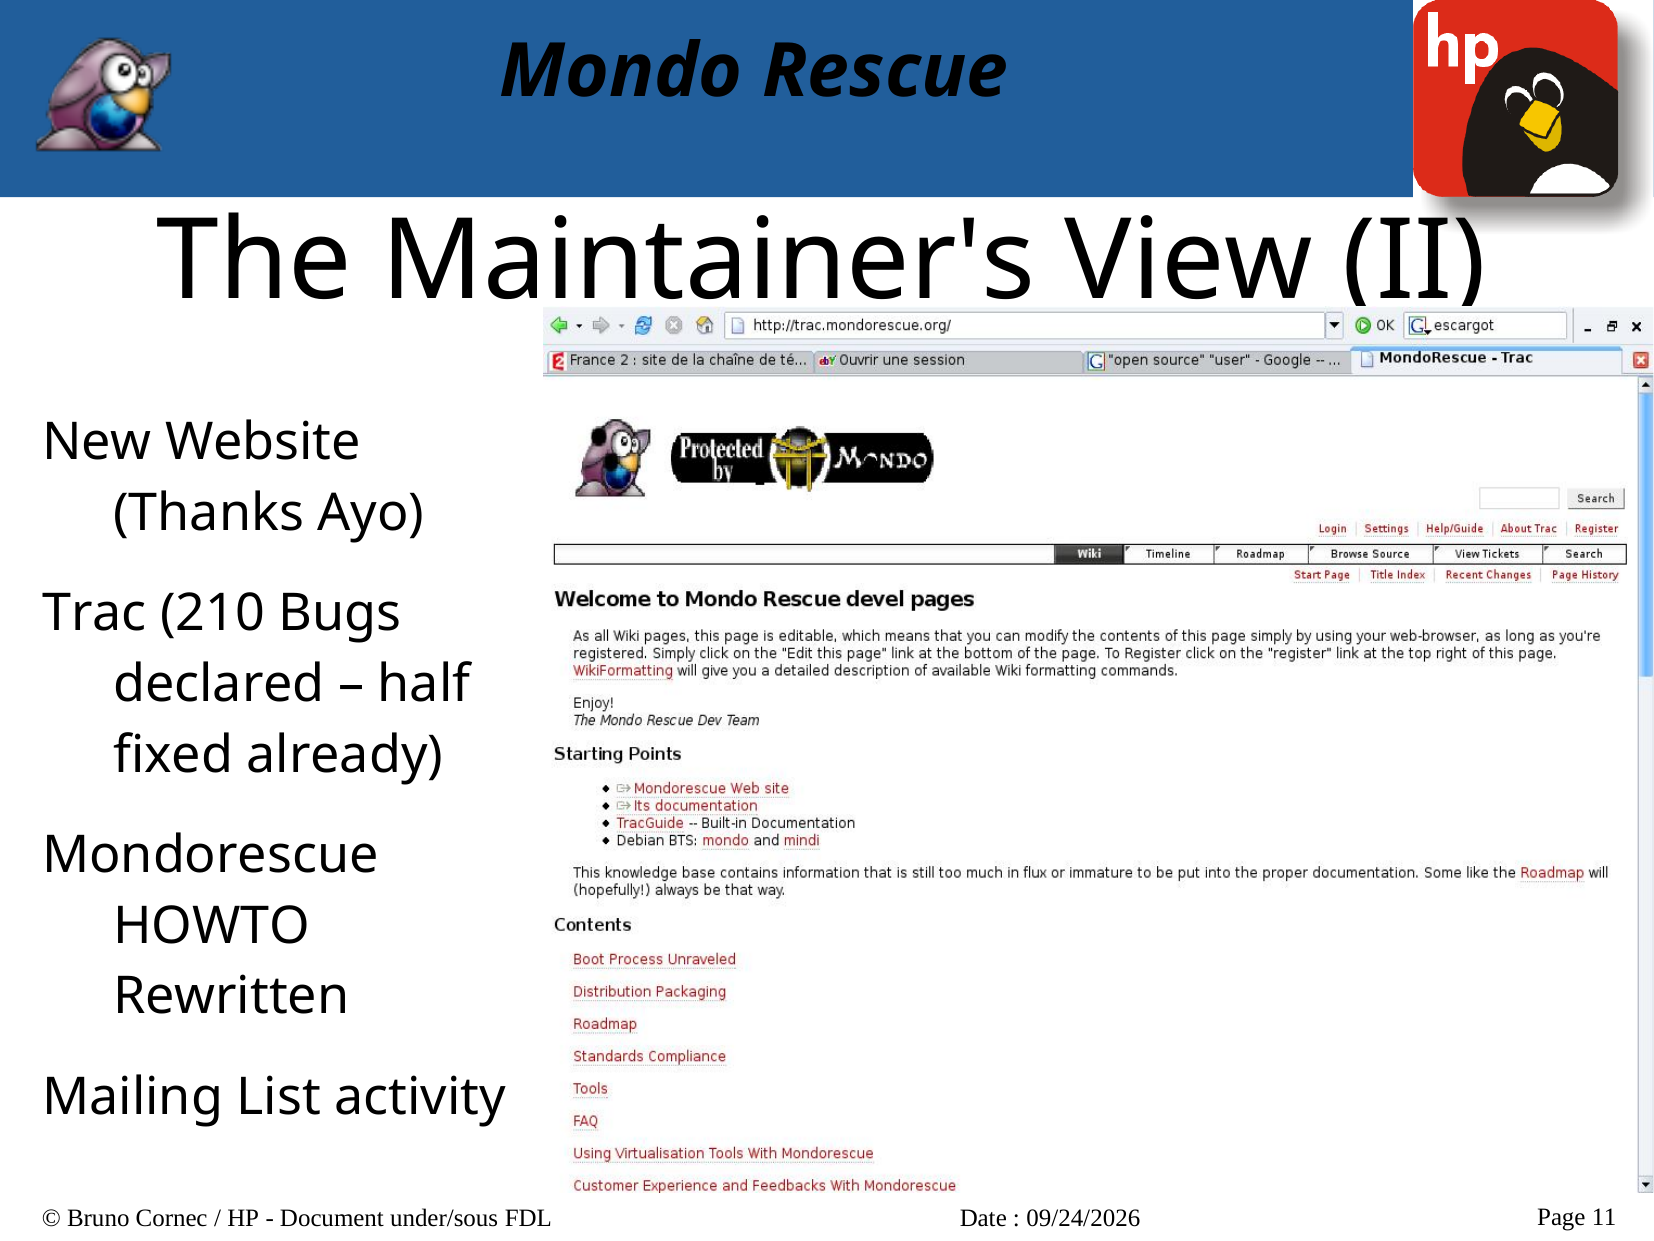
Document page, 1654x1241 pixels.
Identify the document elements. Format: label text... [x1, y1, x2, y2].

list New Website (Thanks Ayo) Trac (210 Bugs declared – half fixed already) Mondorescue HOWTO Rewritten Mailing List activity [30, 404, 547, 1241]
text_box The Maintainer's View (II) [156, 178, 1558, 318]
picture [0, 0, 211, 199]
picture [543, 306, 1654, 1193]
picture [1413, 0, 1654, 235]
